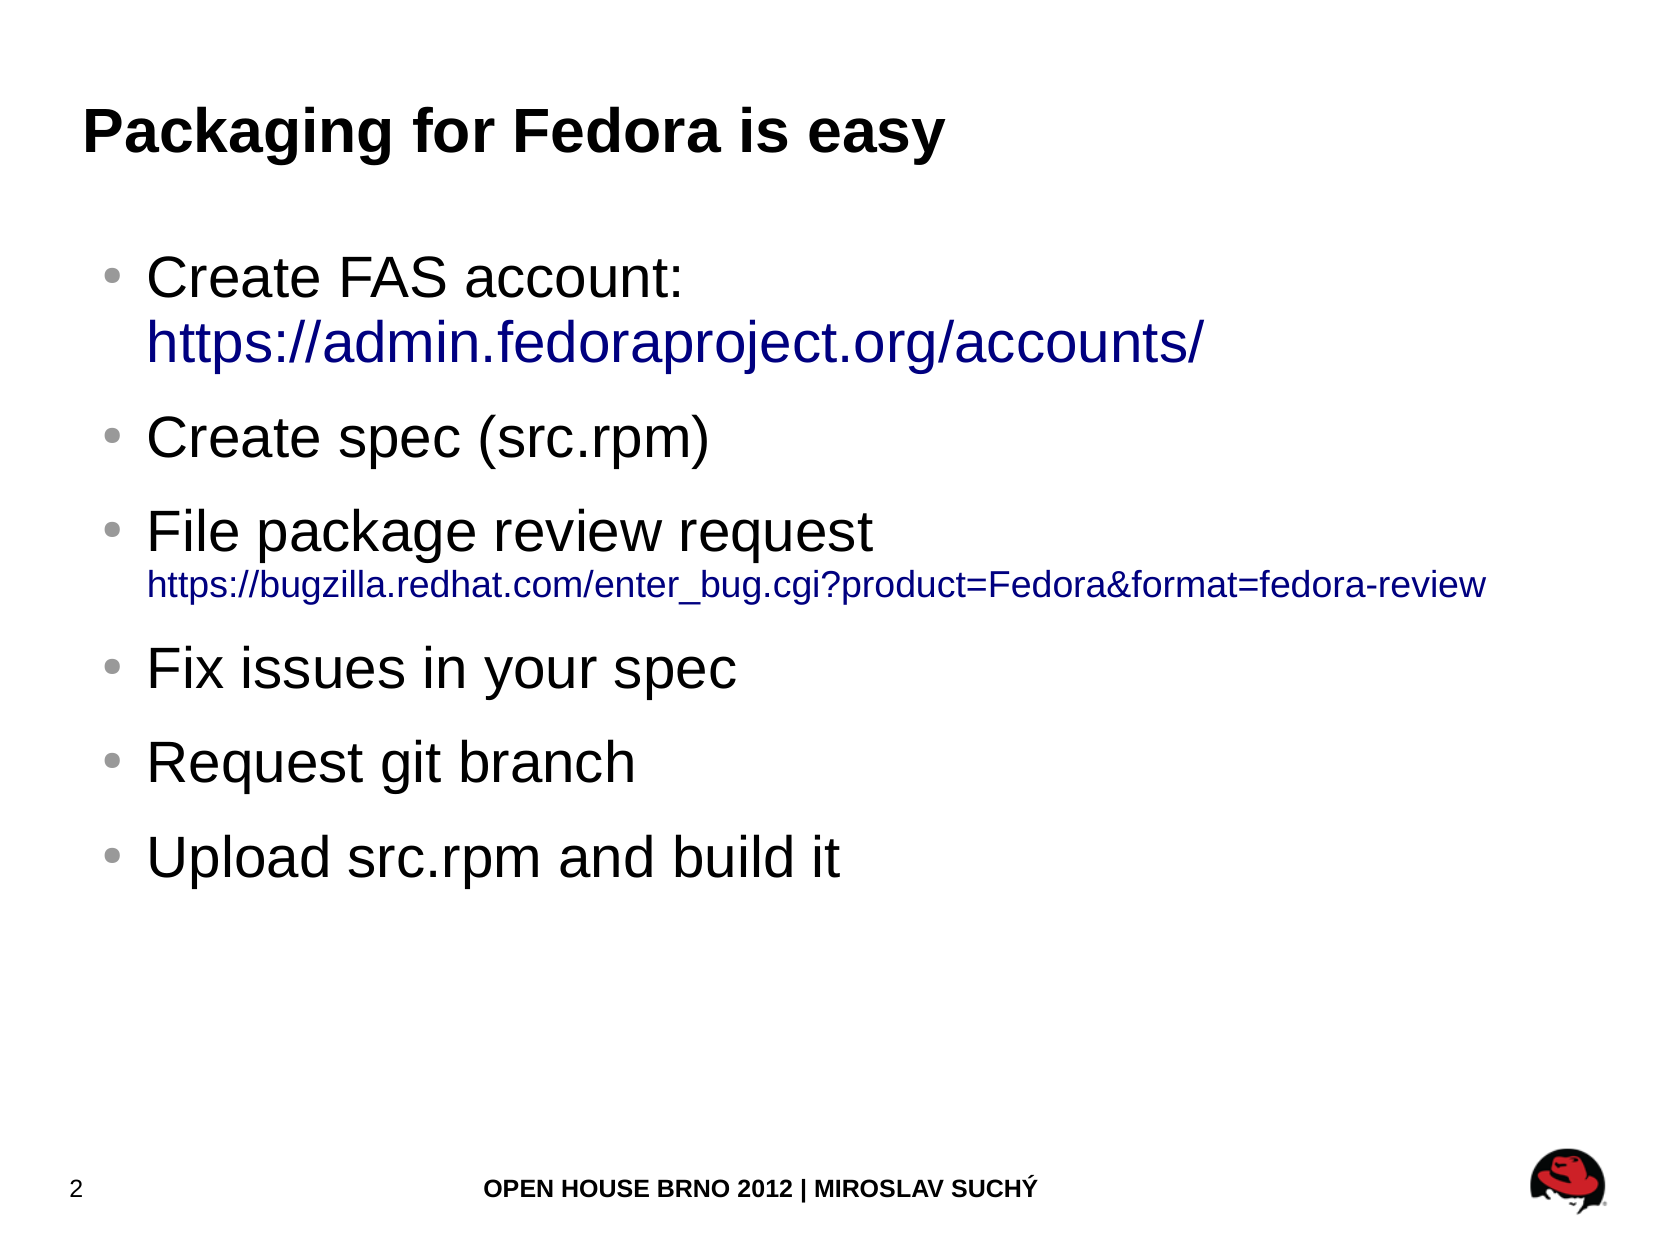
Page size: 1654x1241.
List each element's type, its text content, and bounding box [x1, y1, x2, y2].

picture [1529, 1146, 1613, 1224]
list Create FAS account: https://admin.fedoraproject.org/accounts/ Create spec (src.rpm) File package review request https://bugzilla.redhat.com/enter_bug.cgi?product=Fedora&format=fedora-review Fix issues in your spec Request git branch Upload src.rpm and build it [86, 244, 1576, 1039]
title Packaging for Fedora is easy [82, 37, 1571, 226]
